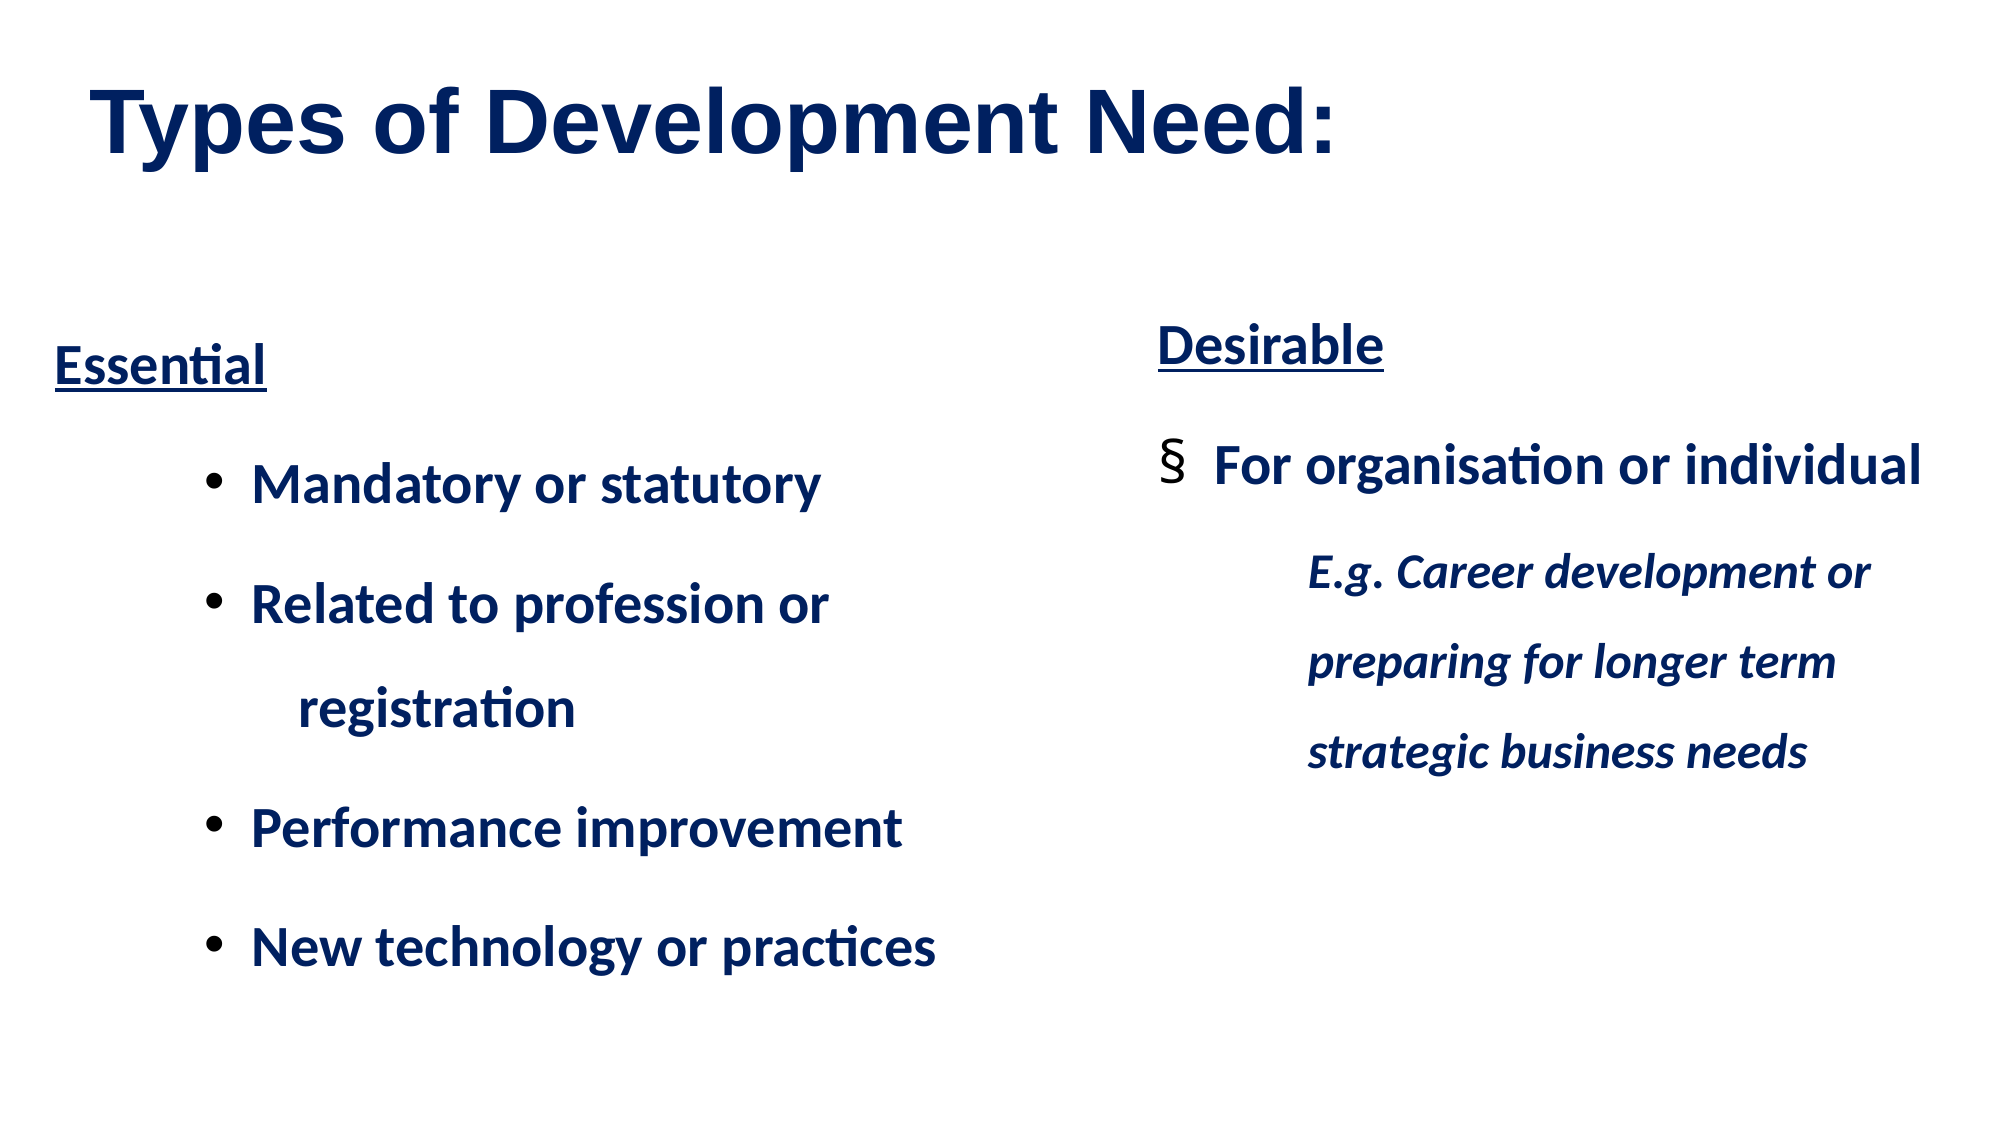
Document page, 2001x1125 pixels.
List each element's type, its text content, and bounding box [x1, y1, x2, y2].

text_box Desirable For organisation or individual E.g. Career development or preparing for longer term strategic business needs [1142, 263, 2000, 1026]
list Essential Mandatory or statutory Related to profession or registration Performance improvement New technology or practices [39, 283, 1083, 1045]
title Types of Development Need: [39, 54, 1390, 169]
